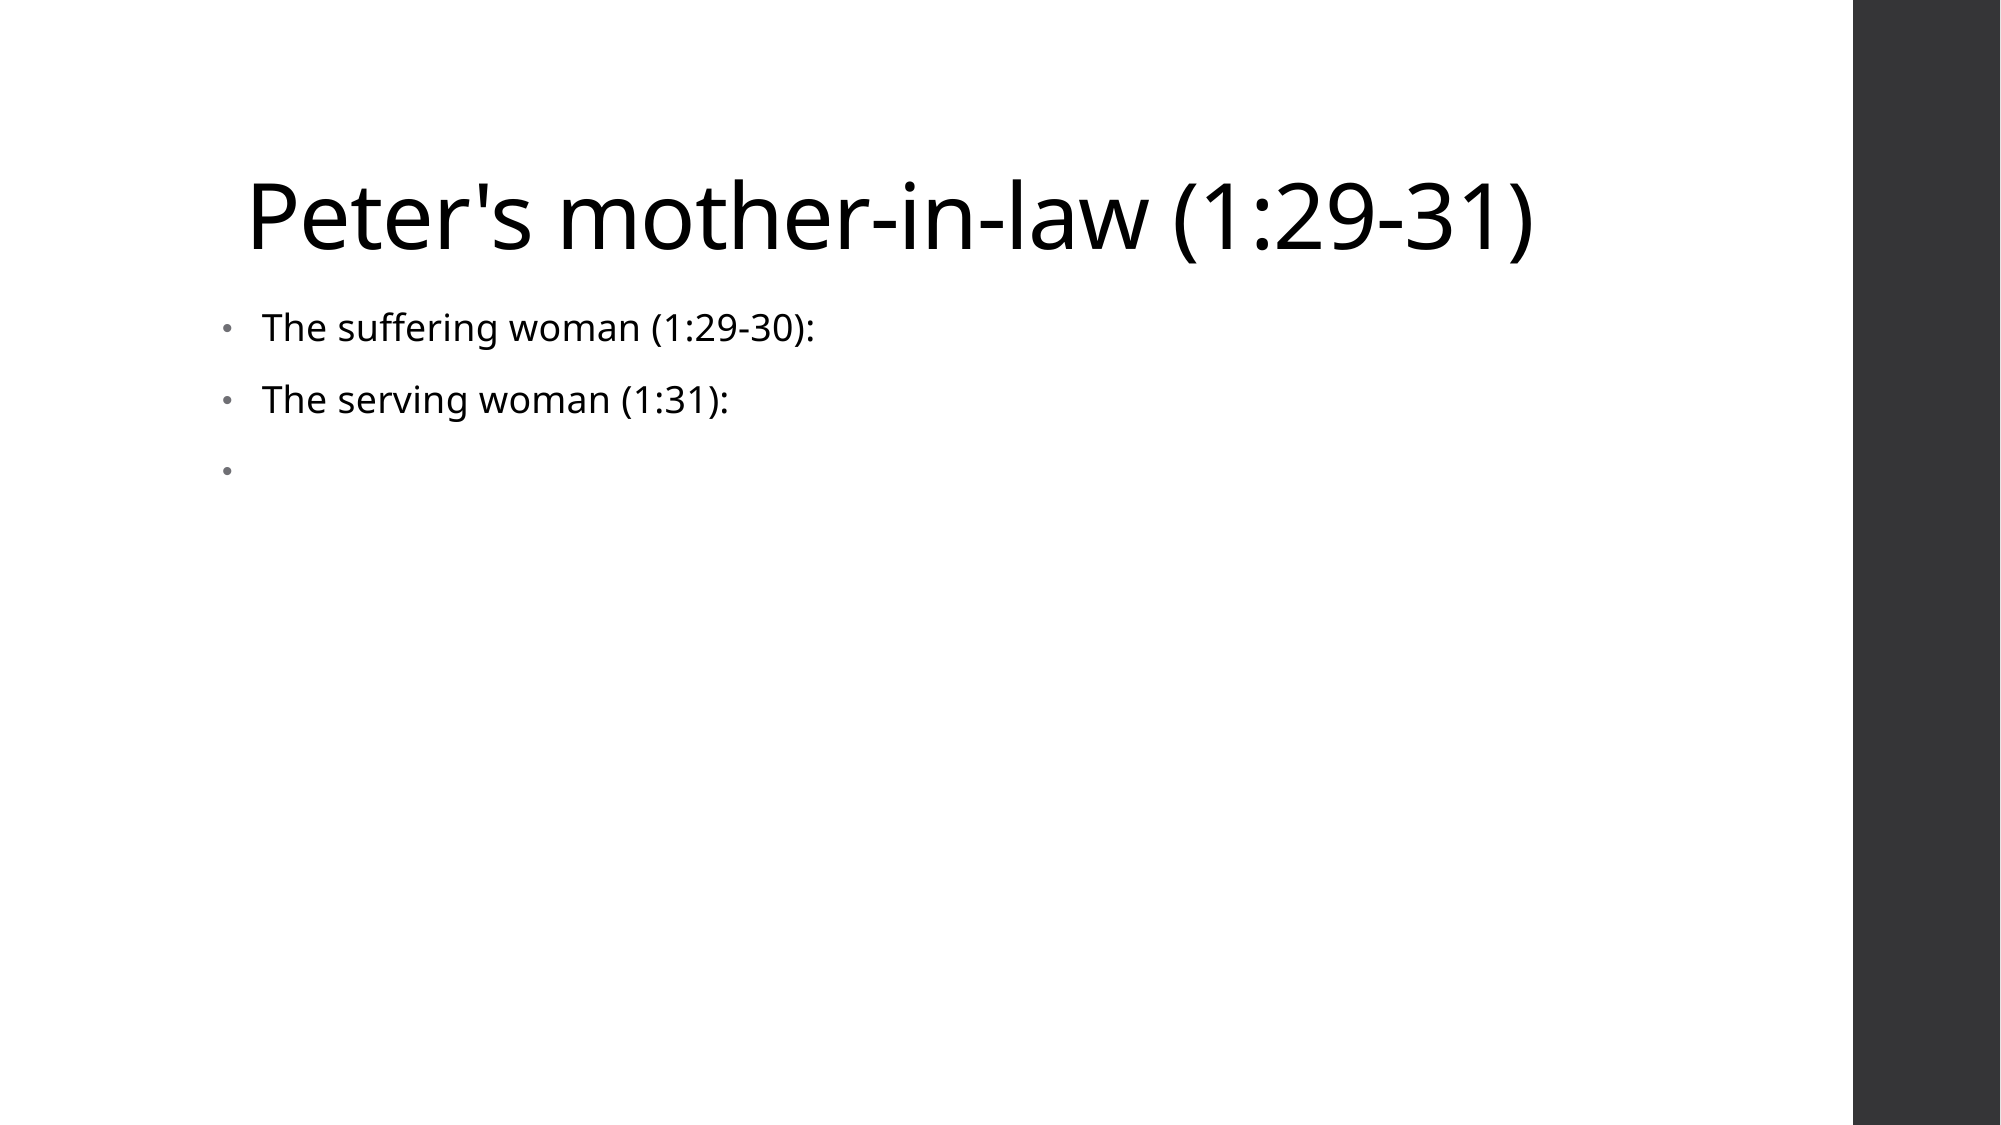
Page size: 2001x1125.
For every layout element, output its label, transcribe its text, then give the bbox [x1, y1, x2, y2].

list The suffering woman (1:29-30): The serving woman (1:31): [206, 299, 1617, 1014]
title Peter's mother-in-law (1:29-31) [206, 60, 1797, 278]
